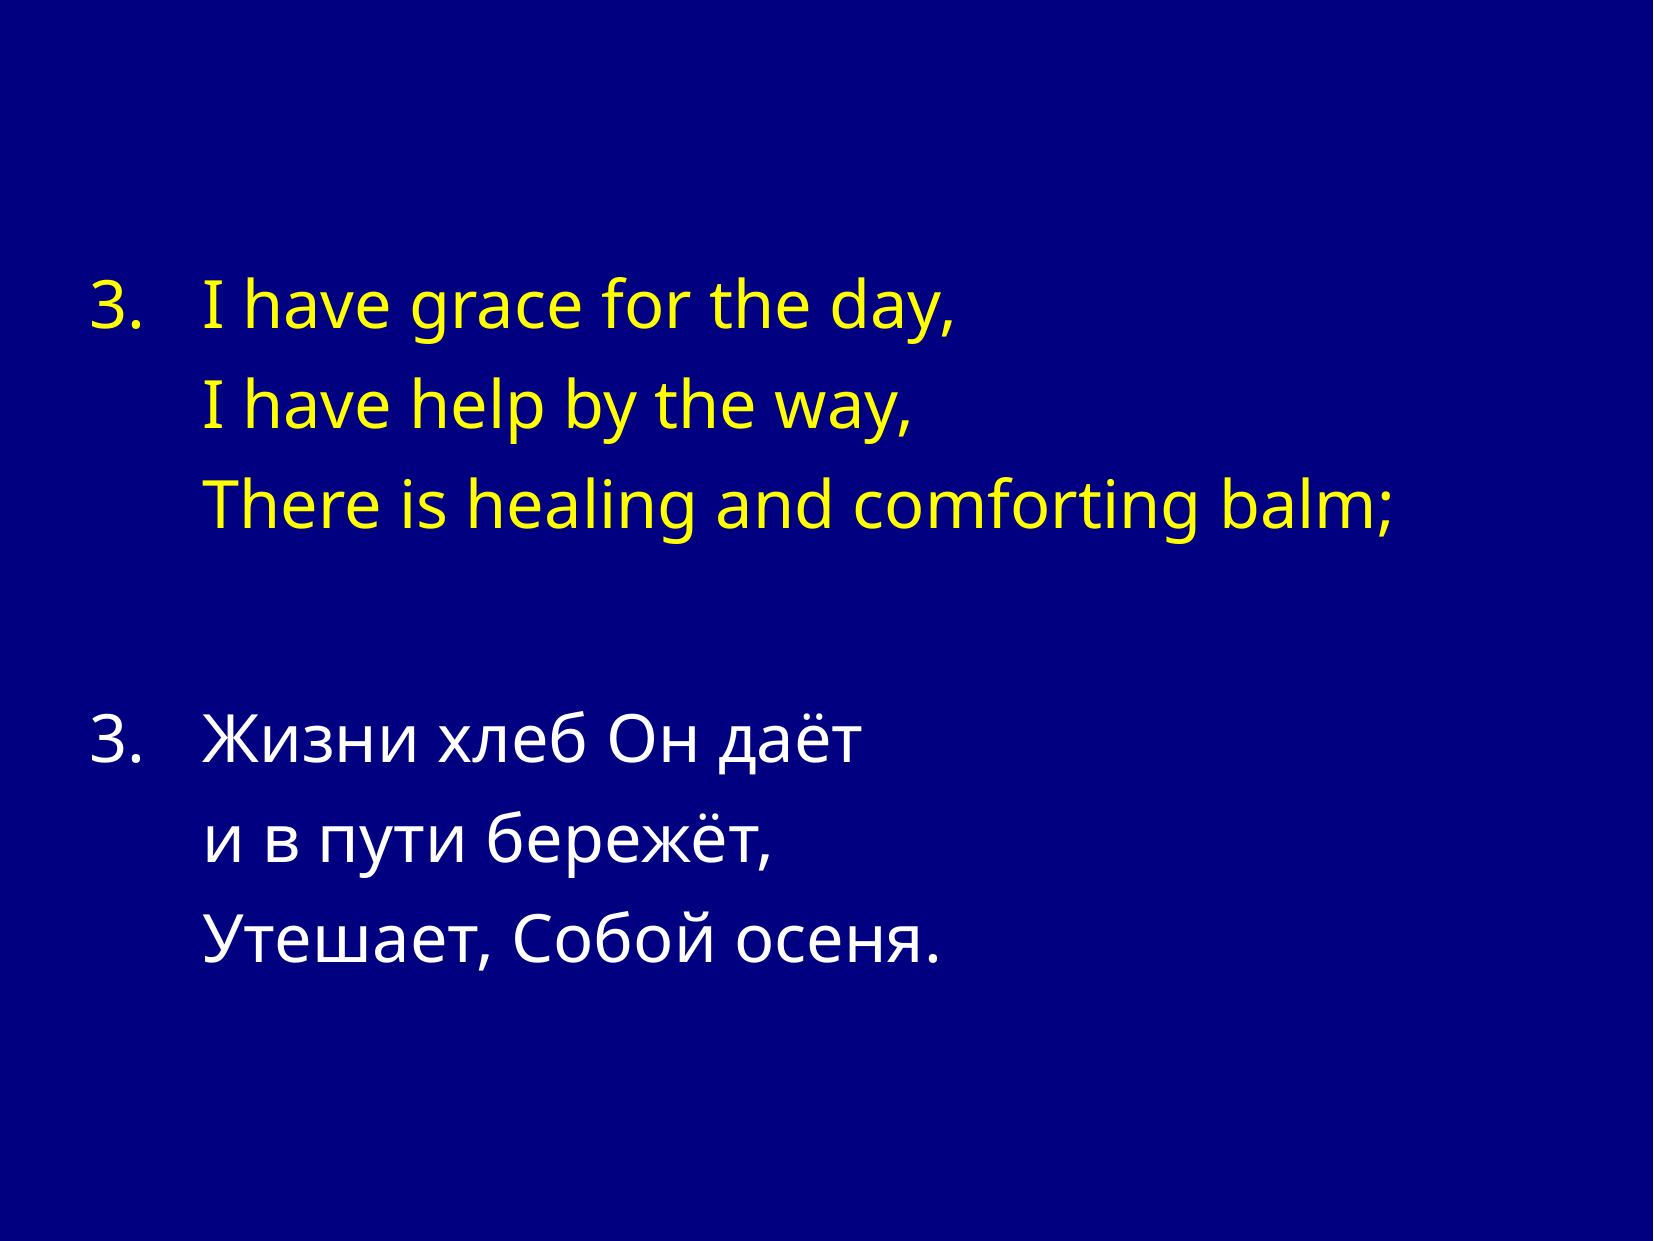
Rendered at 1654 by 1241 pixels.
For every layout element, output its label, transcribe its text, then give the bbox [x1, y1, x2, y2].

text_box 3. Жизни хлеб Он даёт и в пути бережёт, Утешает, Собой осеня. [75, 675, 1576, 1163]
text_box 3. I have grace for the day, I have help by the way, There is healing and comforting balm; [75, 150, 1576, 638]
